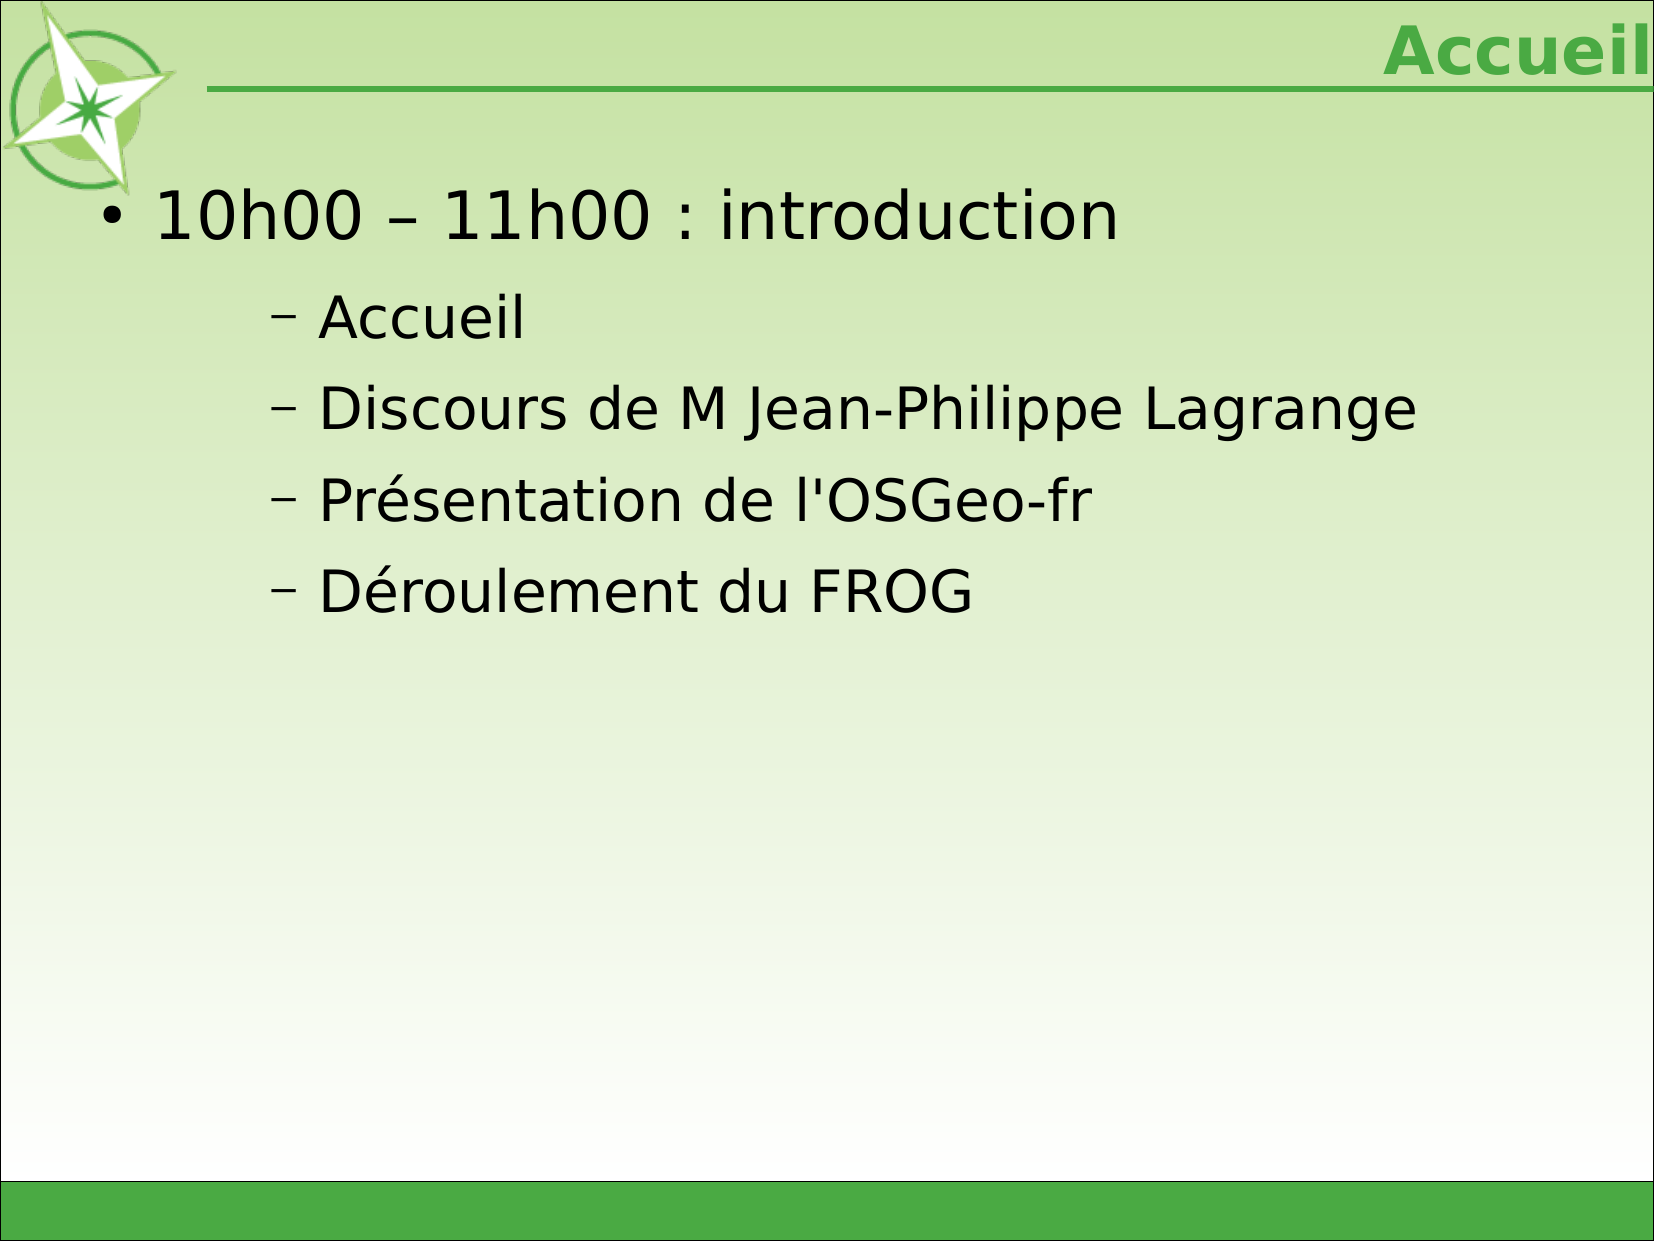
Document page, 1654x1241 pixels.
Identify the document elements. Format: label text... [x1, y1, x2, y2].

list 10h00 – 11h00 : introduction Accueil Discours de M Jean-Philippe Lagrange Présentation de l'OSGeo-fr Déroulement du FROG [82, 177, 1571, 1109]
picture [2, 0, 178, 197]
title Accueil [165, 2, 1654, 101]
